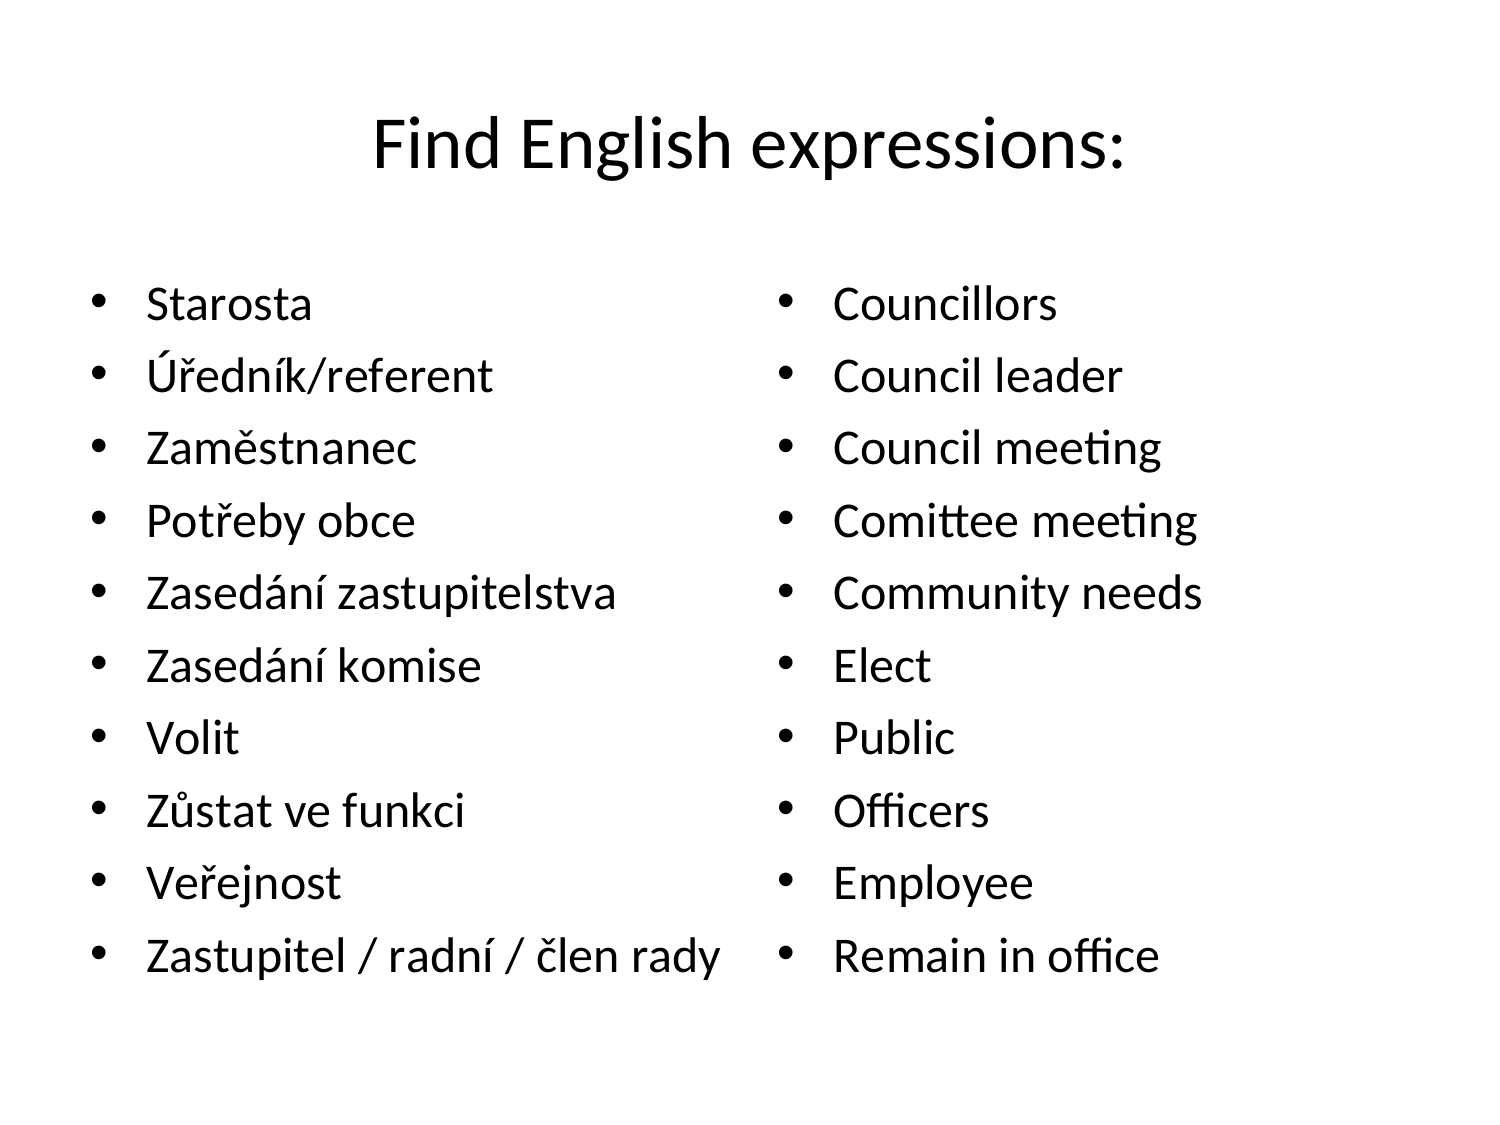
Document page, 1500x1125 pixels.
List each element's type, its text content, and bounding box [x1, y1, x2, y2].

list Starosta Úředník/referent Zaměstnanec Potřeby obce Zasedání zastupitelstva Zasedání komise Volit Zůstat ve funkci Veřejnost Zastupitel / radní / člen rady [75, 262, 738, 1125]
list Councillors Council leader Council meeting Comittee meeting Community needs Elect Public Officers Employee Remain in office [762, 262, 1426, 1063]
title Find English expressions: [75, 45, 1426, 233]
